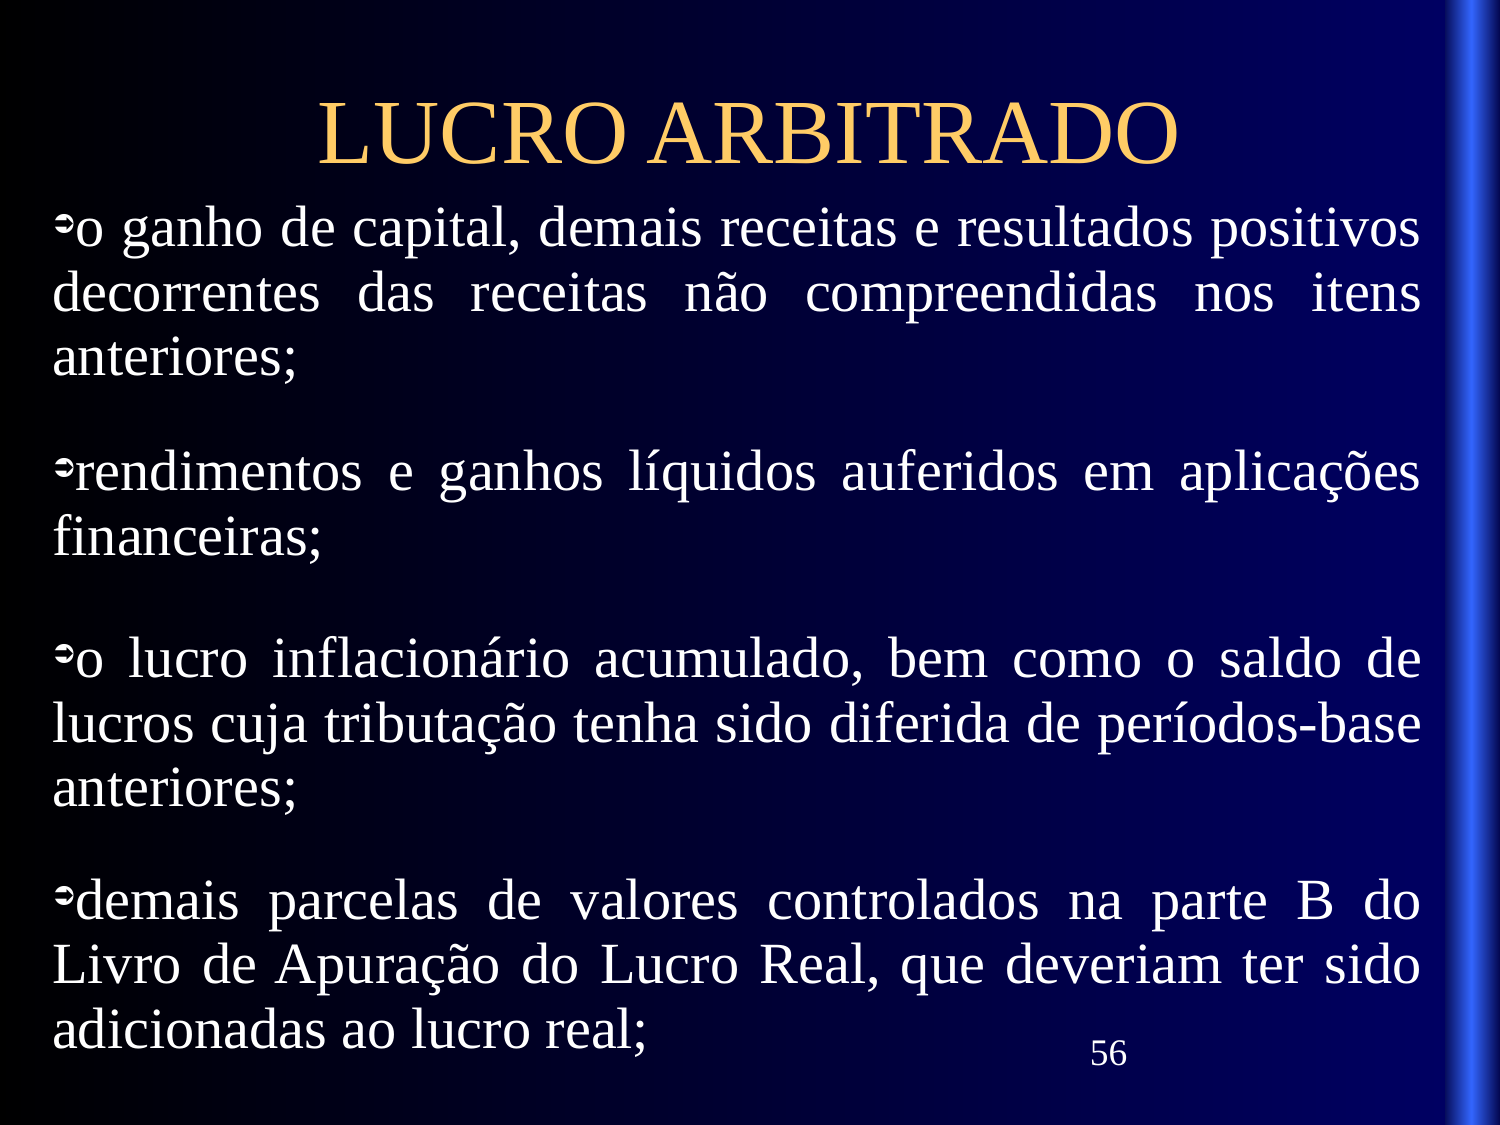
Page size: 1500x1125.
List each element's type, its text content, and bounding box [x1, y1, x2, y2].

text_box o ganho de capital, demais receitas e resultados positivos decorrentes das receitas não compreendidas nos itens anteriores; rendimentos e ganhos líquidos auferidos em aplicações financeiras; o lucro inflacionário acumulado, bem como o saldo de lucros cuja tributação tenha sido diferida de períodos-base anteriores; demais parcelas de valores controlados na parte B do Livro de Apuração do Lucro Real, que deveriam ter sido adicionadas ao lucro real; [37, 187, 1438, 1026]
title LUCRO ARBITRADO [112, 64, 1388, 190]
